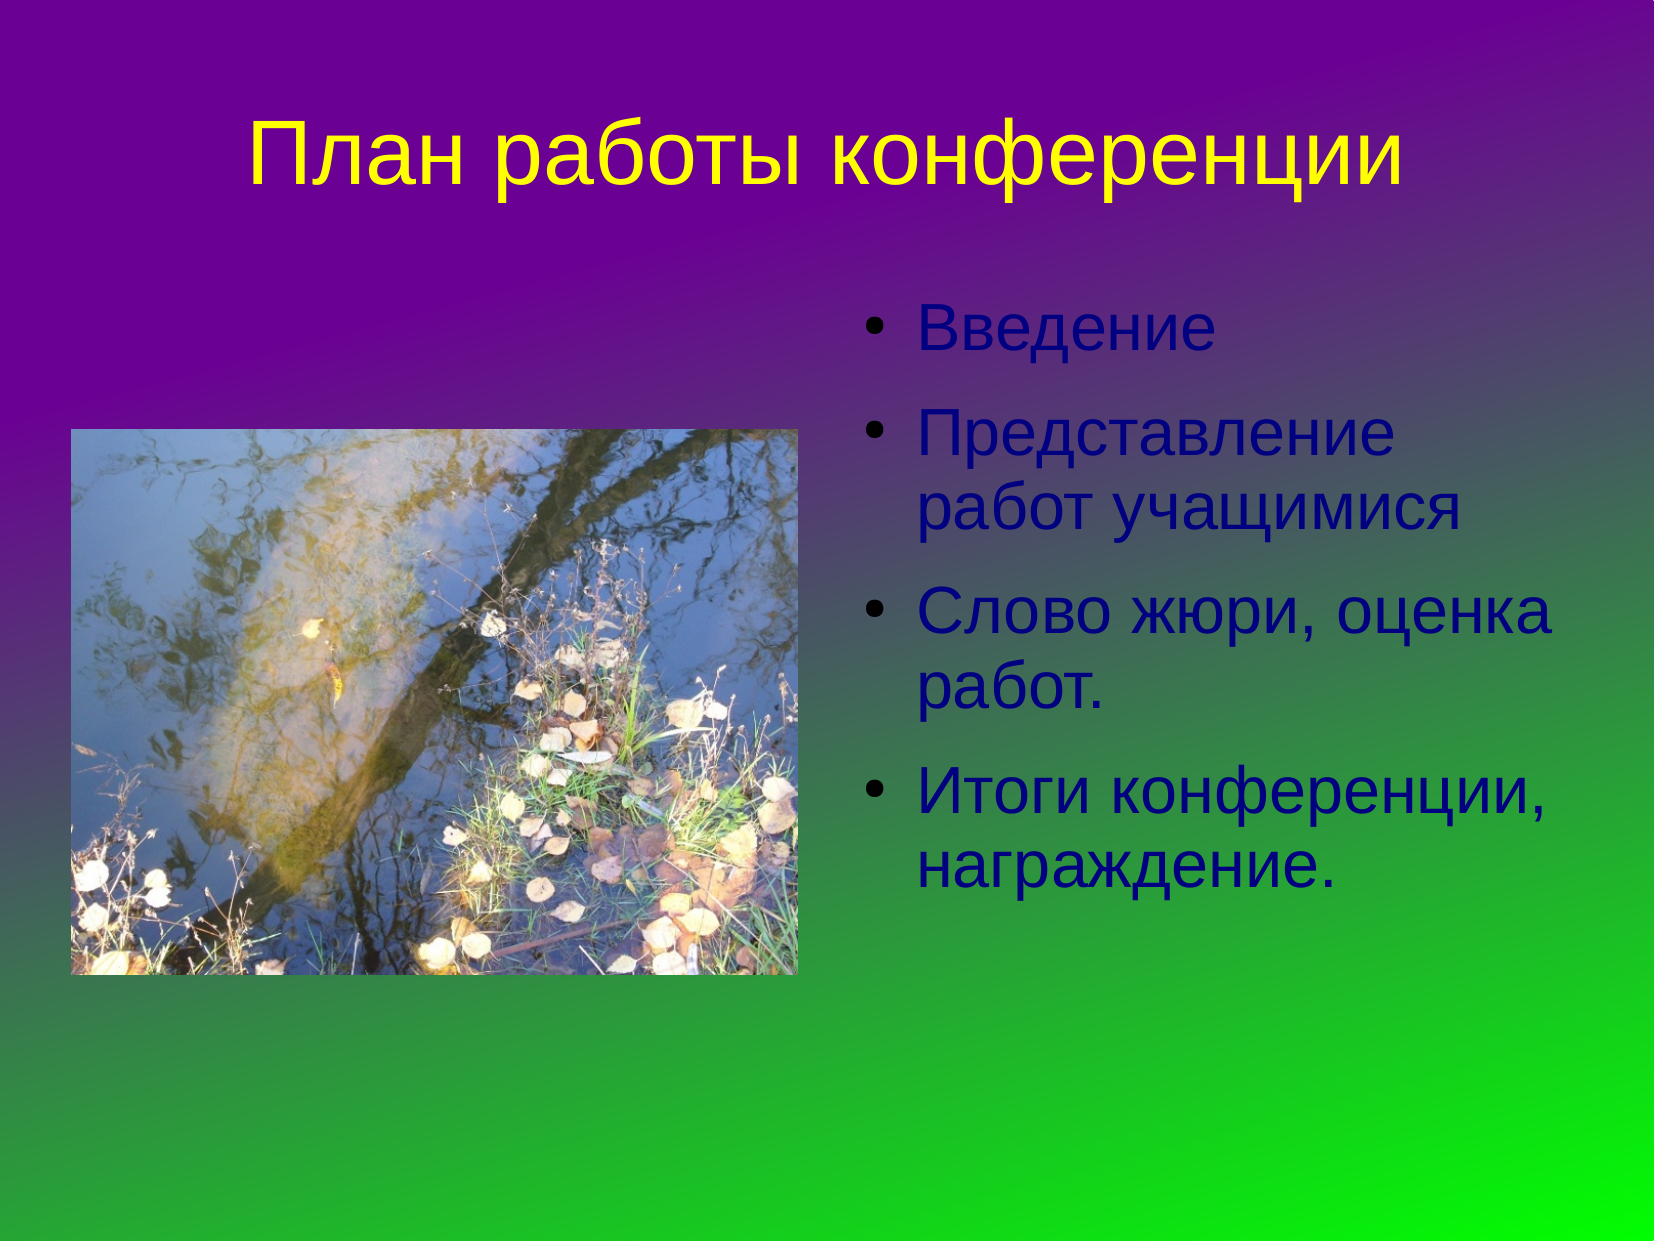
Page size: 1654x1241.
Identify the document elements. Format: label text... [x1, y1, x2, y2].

list Введение Представление работ учащимися Слово жюри, оценка работ. Итоги конференции, награждение. [845, 290, 1572, 1109]
picture [71, 429, 798, 975]
title План работы конференции [82, 56, 1571, 250]
